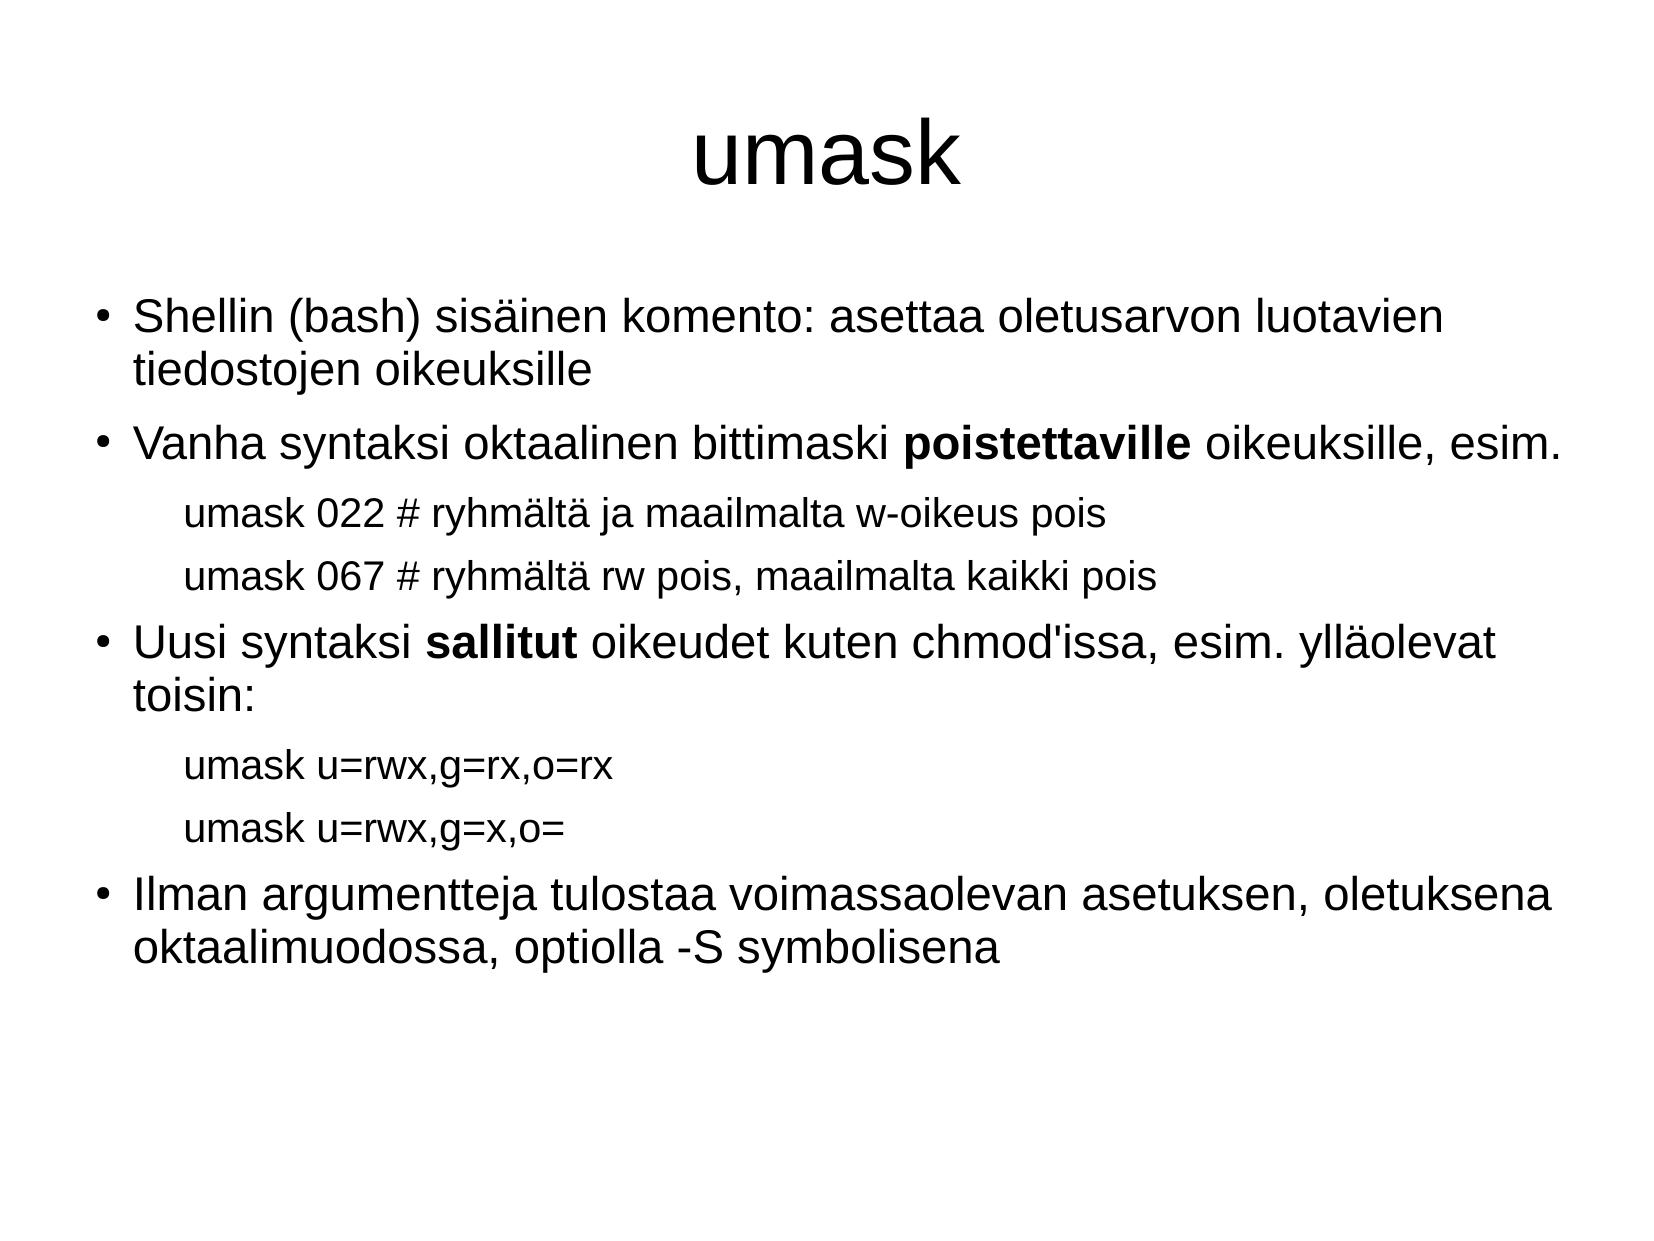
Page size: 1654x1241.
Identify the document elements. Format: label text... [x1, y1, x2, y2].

title umask [82, 49, 1571, 257]
list Shellin (bash) sisäinen komento: asettaa oletusarvon luotavien tiedostojen oikeuksille Vanha syntaksi oktaalinen bittimaski poistettaville oikeuksille, esim. umask 022 # ryhmältä ja maailmalta w-oikeus pois umask 067 # ryhmältä rw pois, maailmalta kaikki pois Uusi syntaksi sallitut oikeudet kuten chmod'issa, esim. ylläolevat toisin: umask u=rwx,g=rx,o=rx umask u=rwx,g=x,o= Ilman argumentteja tulostaa voimassaolevan asetuksen, oletuksena oktaalimuodossa, optiolla -S symbolisena [82, 290, 1571, 1010]
